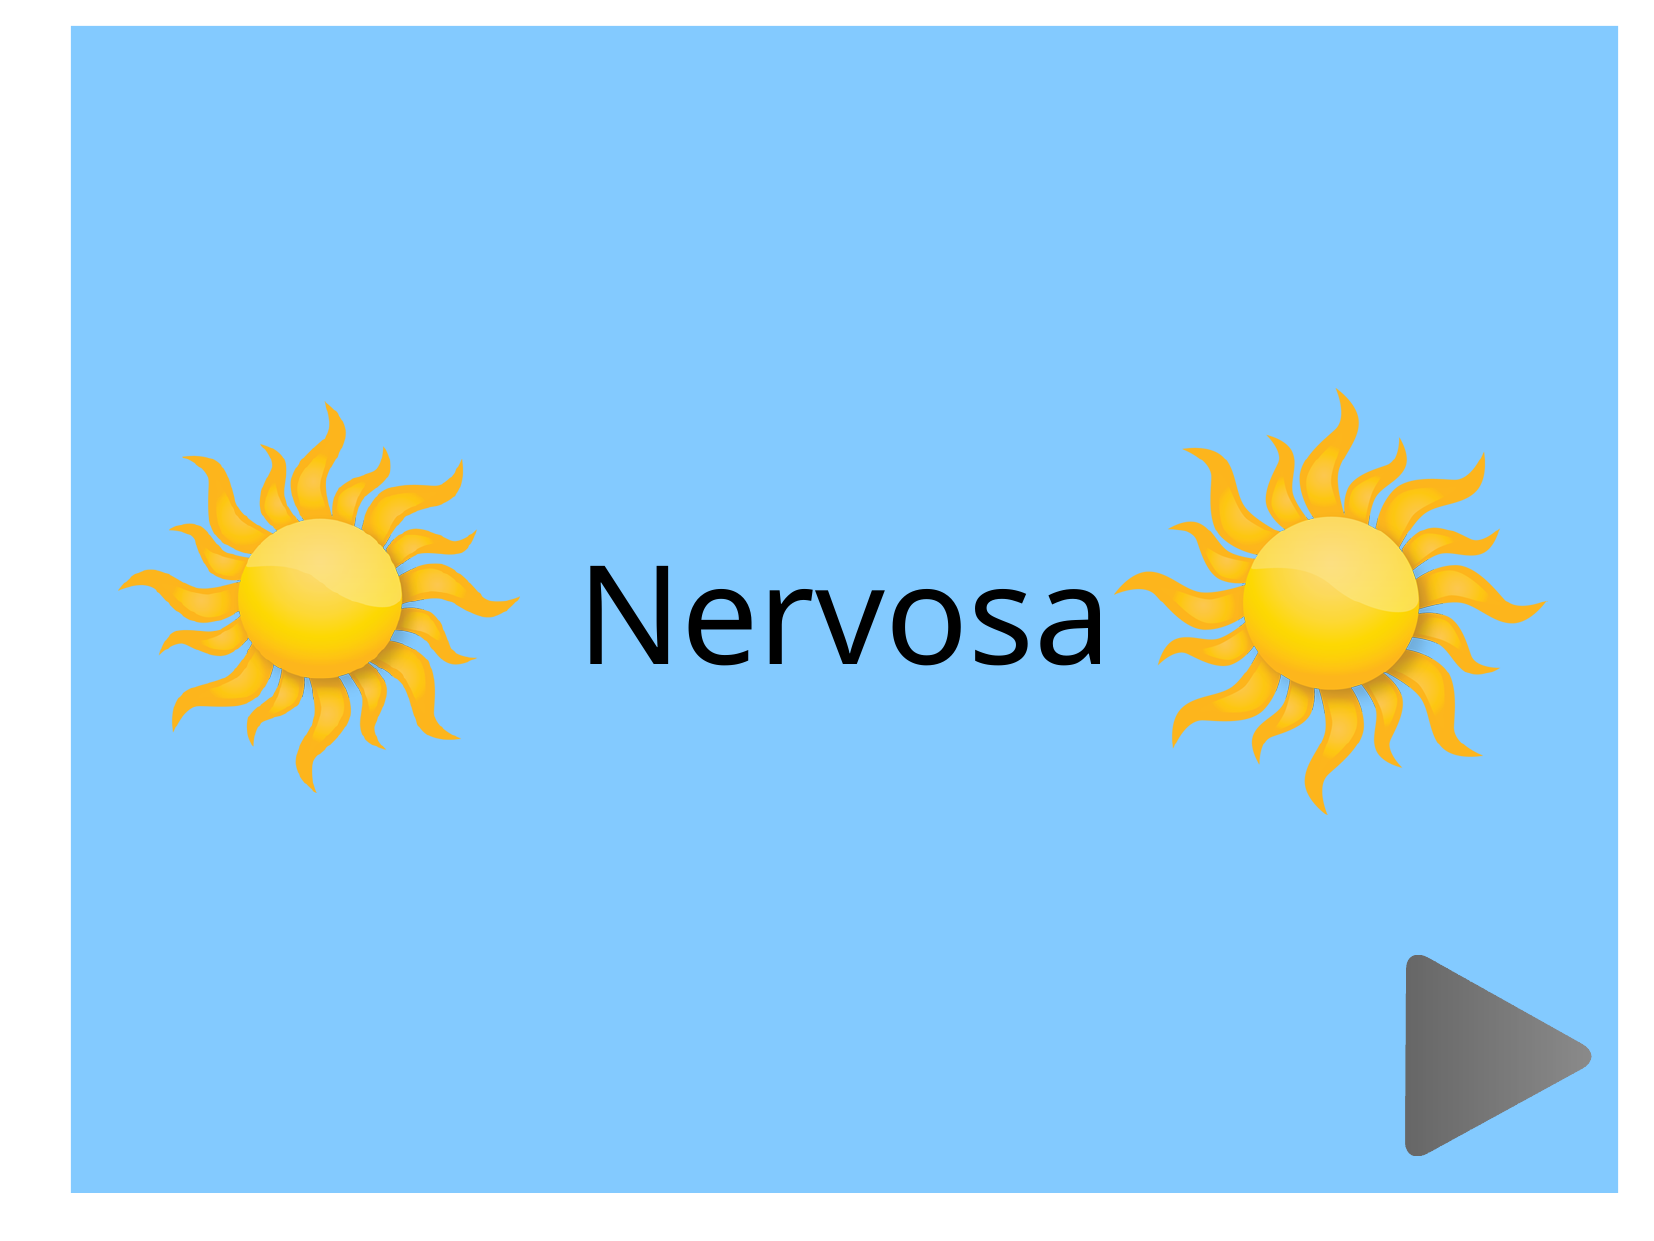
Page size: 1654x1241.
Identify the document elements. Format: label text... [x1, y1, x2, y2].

picture [1114, 388, 1548, 815]
picture [118, 401, 520, 793]
title Nervosa [70, 25, 1619, 1193]
picture [1393, 944, 1603, 1167]
